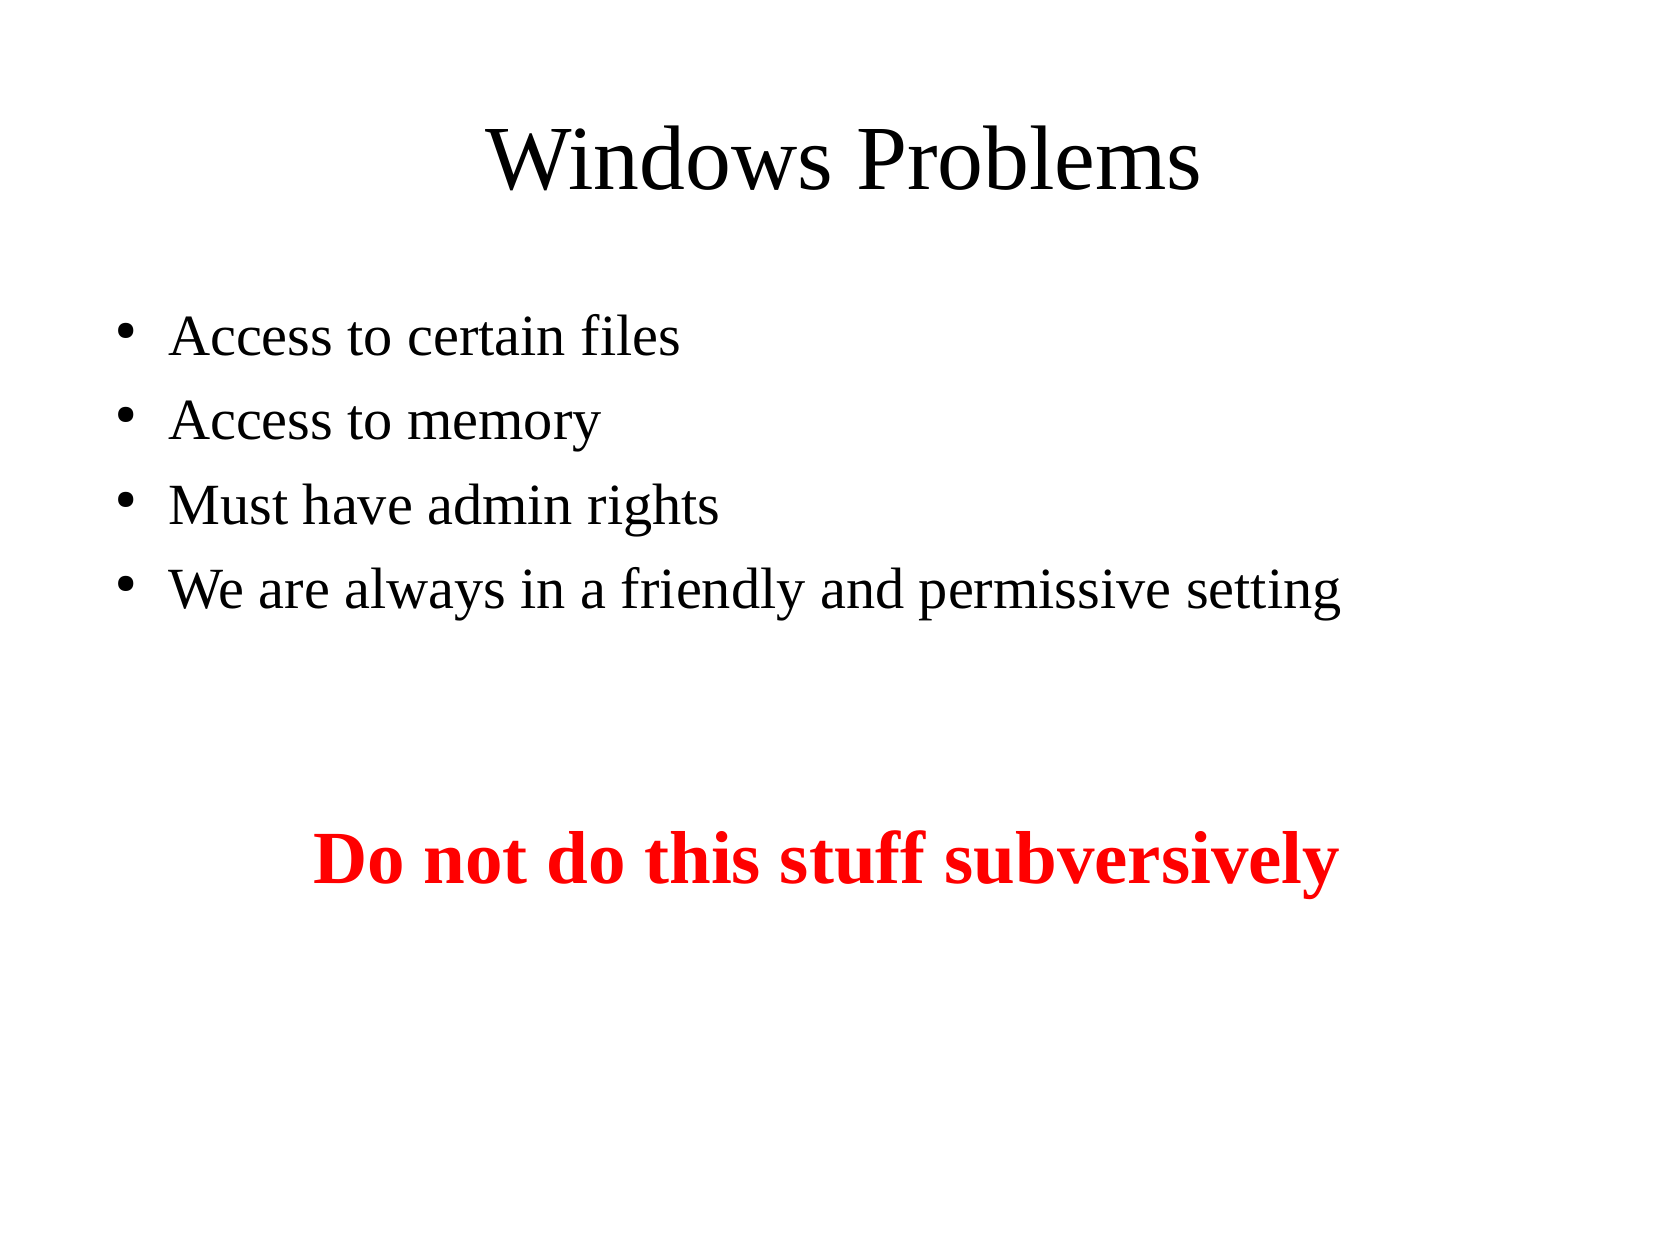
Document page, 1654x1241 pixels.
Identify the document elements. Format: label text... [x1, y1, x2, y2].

list Access to certain files Access to memory Must have admin rights We are always in a friendly and permissive setting Do not do this stuff subversively [82, 289, 1571, 1241]
title Windows Problems [82, 49, 1571, 257]
